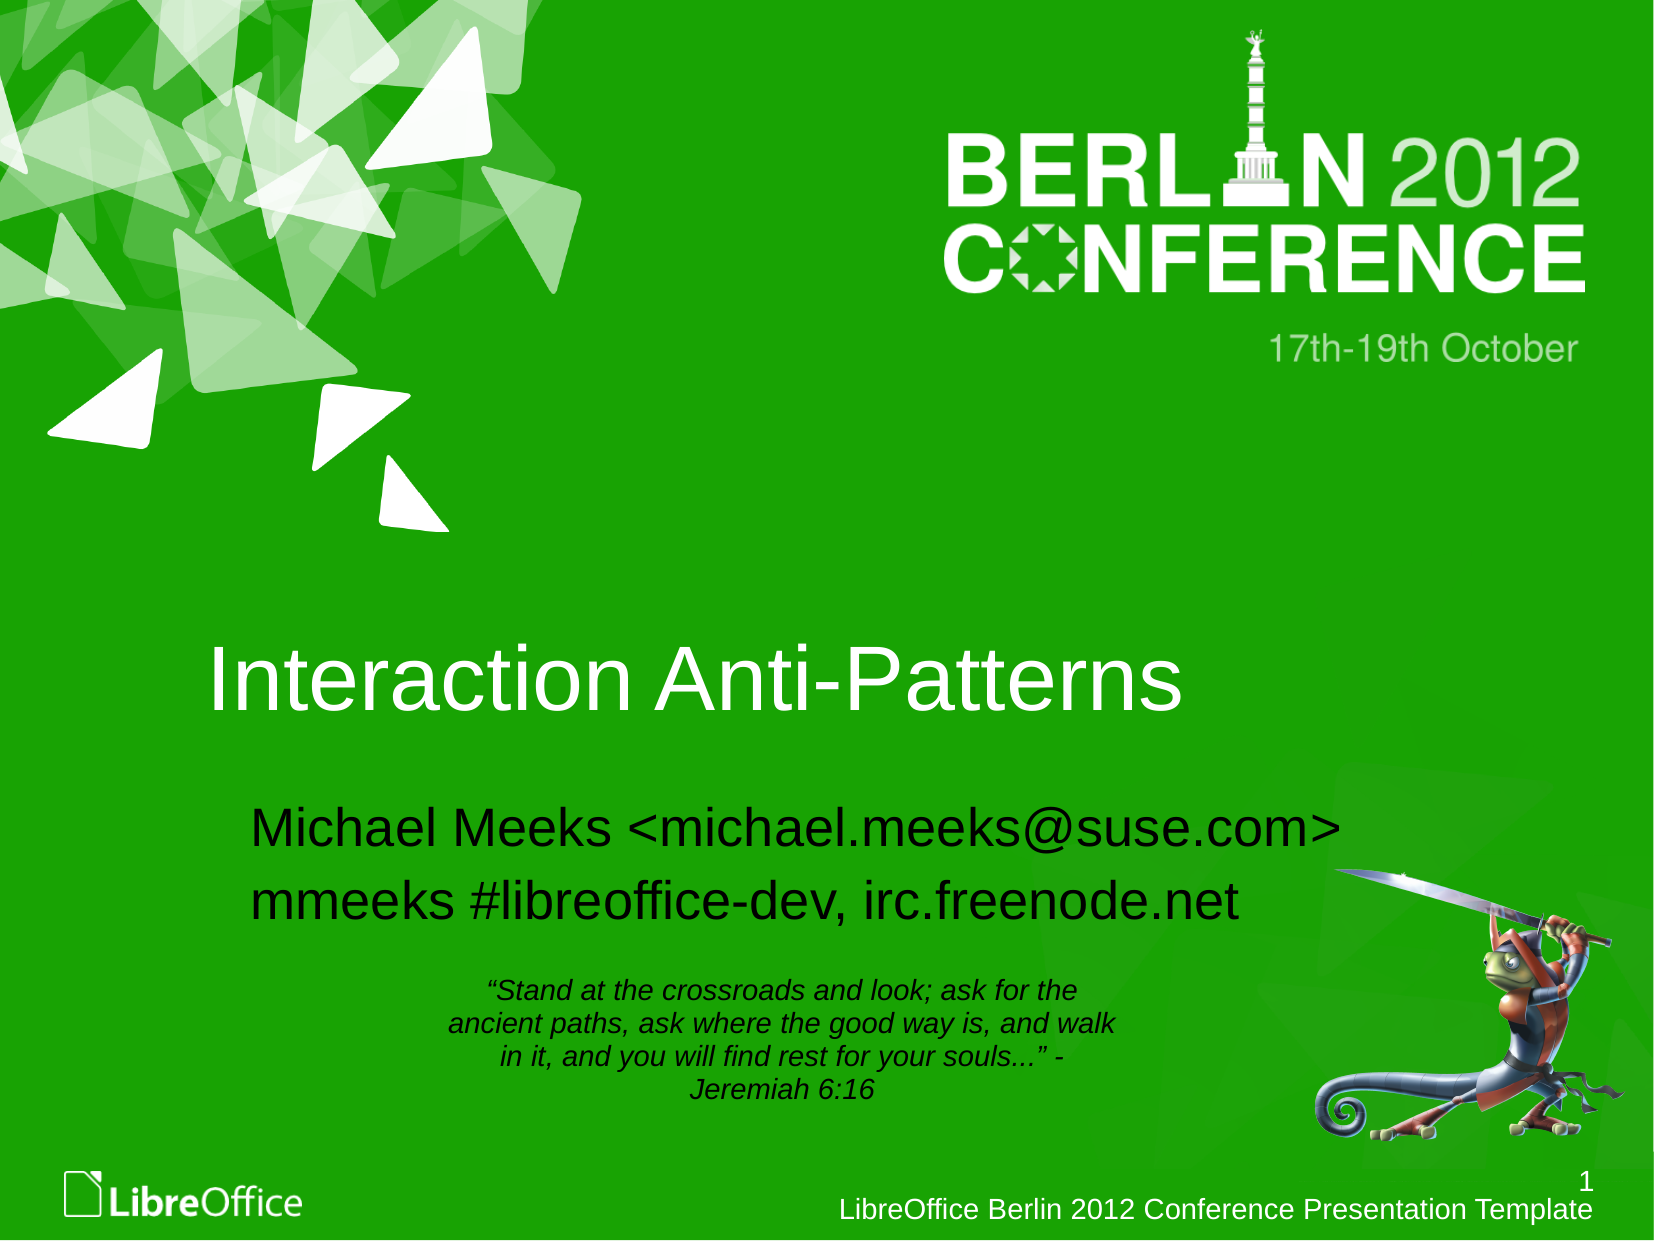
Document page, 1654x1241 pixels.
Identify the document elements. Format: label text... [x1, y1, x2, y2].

text_box “Stand at the crossroads and look; ask for the ancient paths, ask where the good way is, and walk in it, and you will find rest for your souls...” - Jeremiah 6:16 [442, 974, 1123, 1154]
picture [944, 29, 1585, 362]
list Michael Meeks <michael.meeks@suse.com> mmeeks #libreoffice-dev, irc.freenode.net [206, 797, 1477, 1241]
picture [915, 548, 1654, 1182]
picture [0, 0, 680, 532]
title Interaction Anti-Patterns [206, 590, 1477, 768]
picture [64, 1171, 206, 1217]
